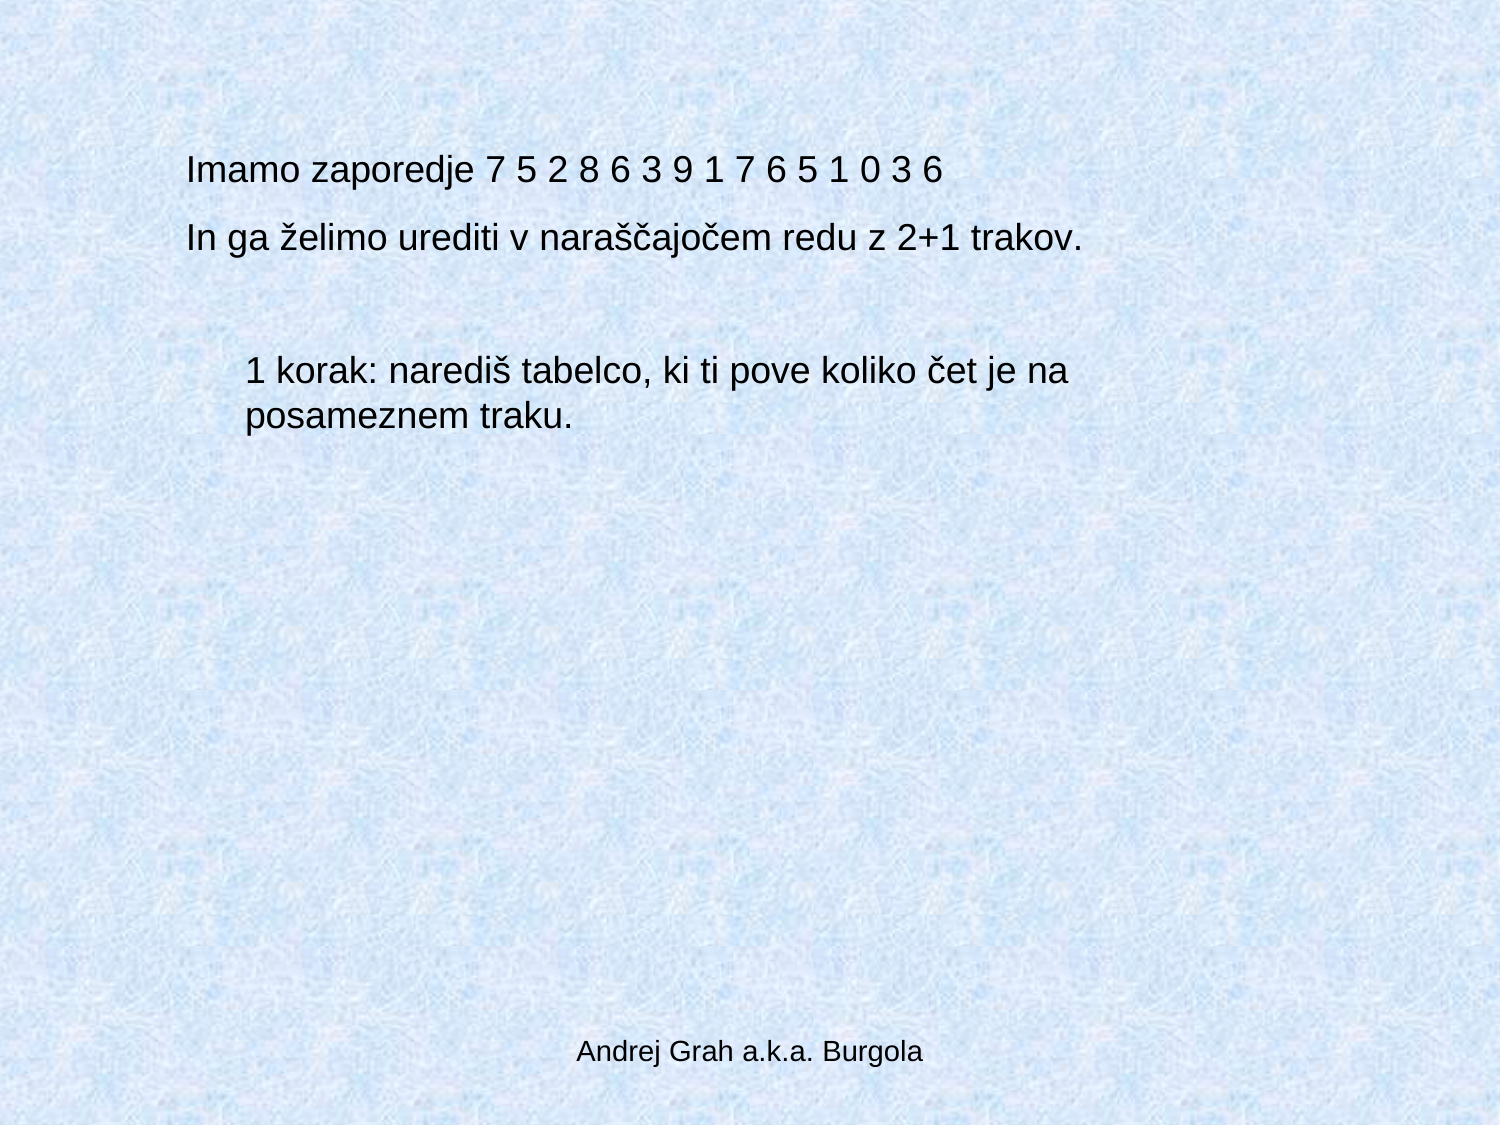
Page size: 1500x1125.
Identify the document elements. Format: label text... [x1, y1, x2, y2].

text_box 1 korak: narediš tabelco, ki ti pove koliko čet je na posameznem traku. [230, 337, 1223, 444]
text_box Imamo zaporedje 7 5 2 8 6 3 9 1 7 6 5 1 0 3 6 In ga želimo urediti v naraščajočem redu z 2+1 trakov. [171, 137, 1223, 267]
text_box Andrej Grah a.k.a. Burgola [512, 1024, 988, 1103]
picture [0, 0, 1500, 1125]
